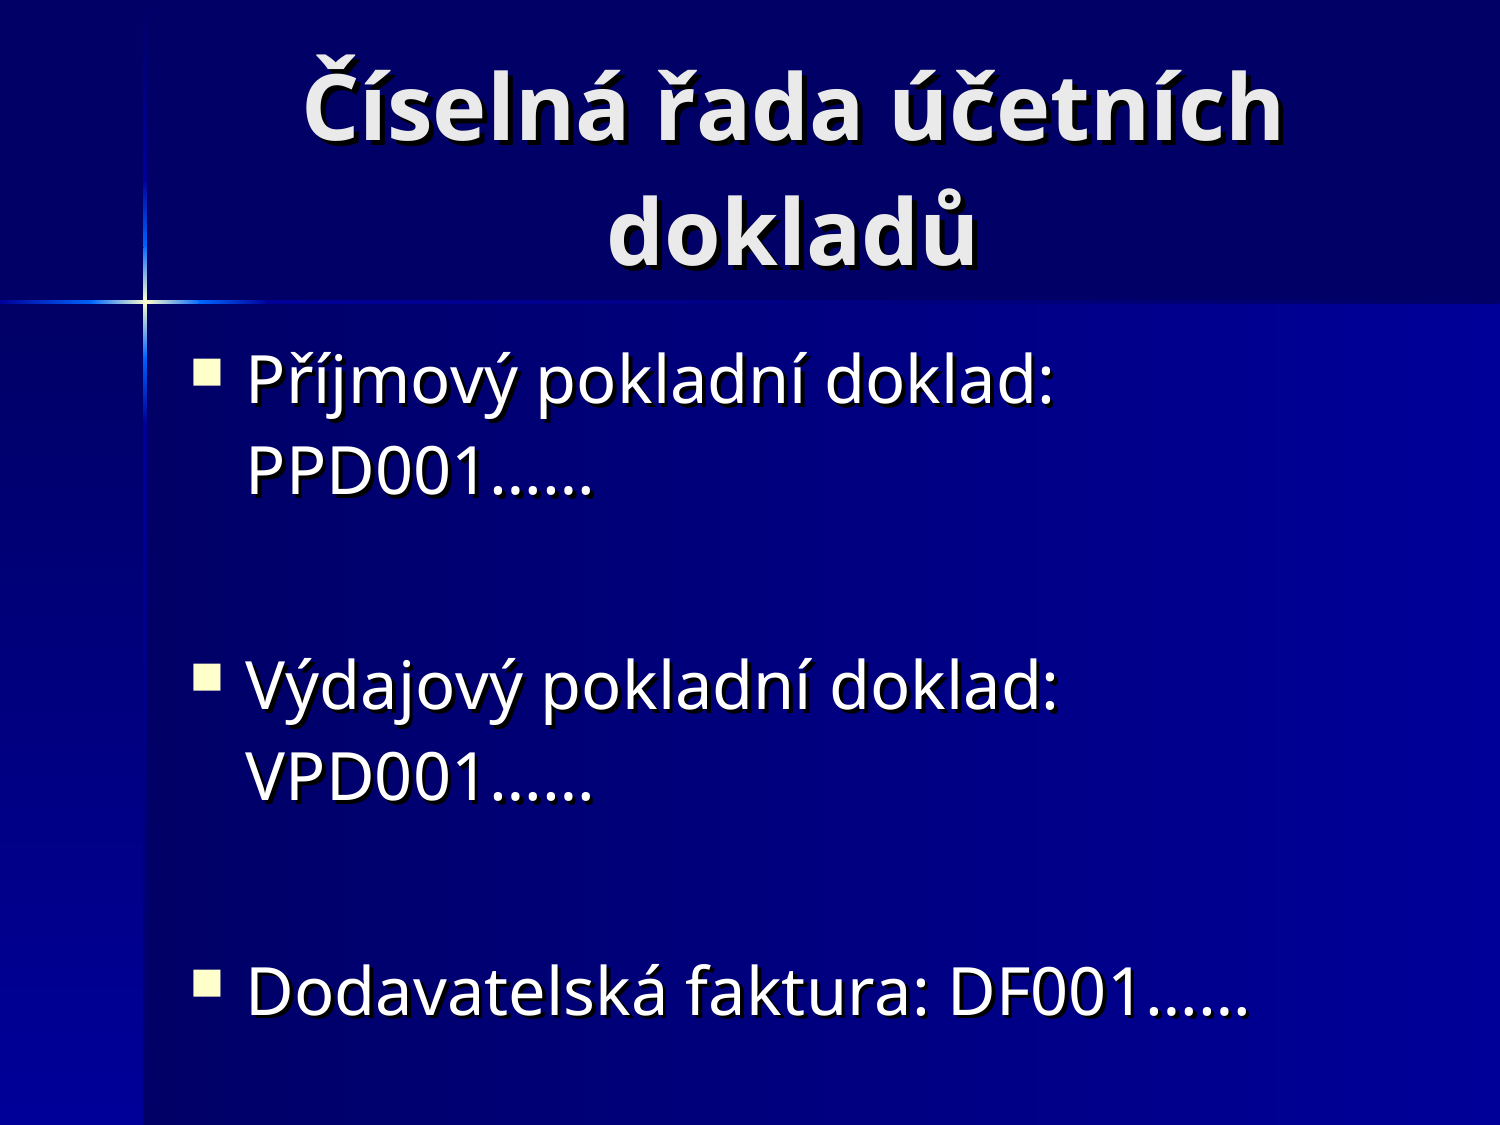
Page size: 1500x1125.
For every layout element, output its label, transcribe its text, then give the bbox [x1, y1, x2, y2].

list Příjmový pokladní doklad: PPD001…… Výdajový pokladní doklad: VPD001…… Dodavatelská faktura: DF001…… [174, 324, 1413, 1001]
title Číselná řada účetních dokladů [174, 48, 1413, 286]
